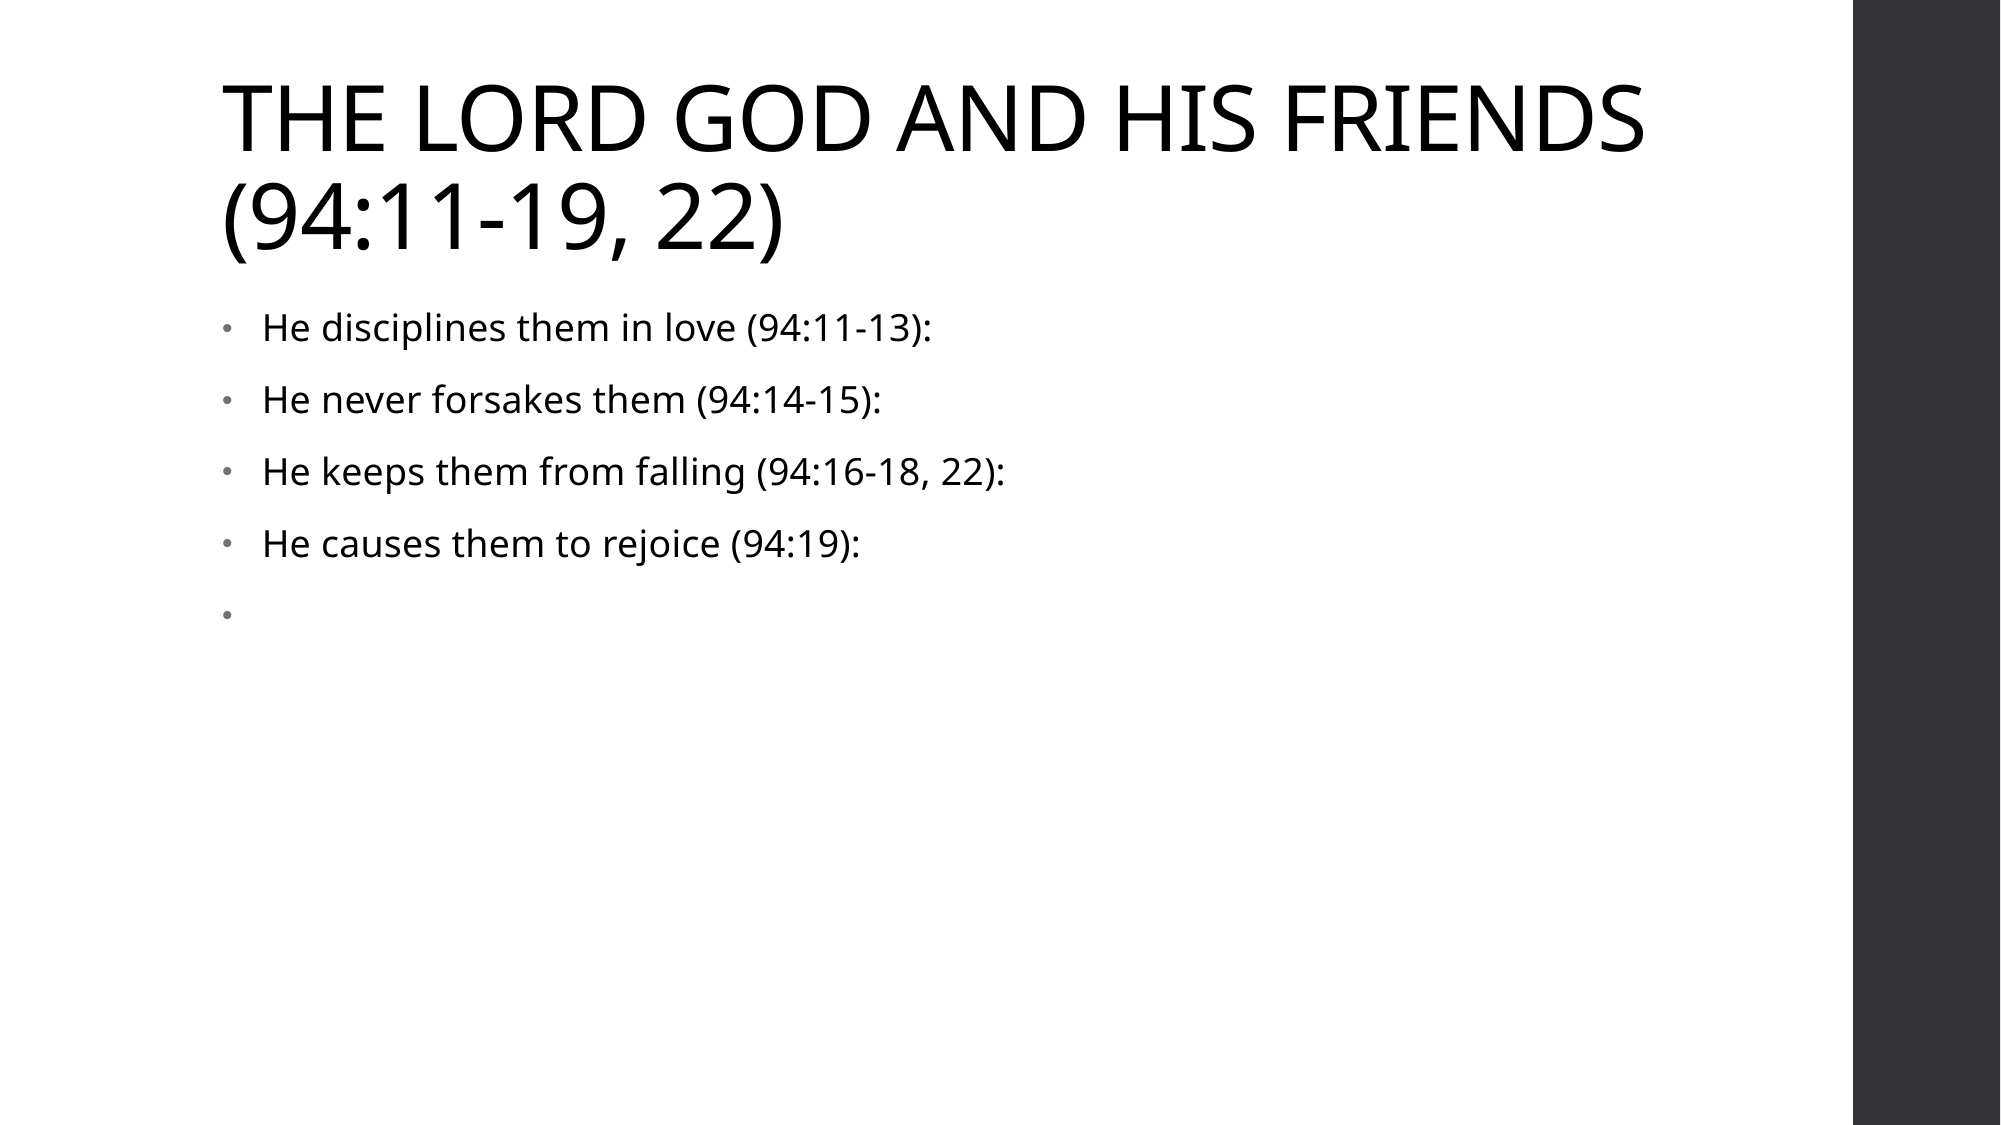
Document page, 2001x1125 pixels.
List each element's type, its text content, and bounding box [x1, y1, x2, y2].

title THE LORD GOD AND HIS FRIENDS (94:11-19, 22) [206, 60, 1797, 278]
list He disciplines them in love (94:11-13): He never forsakes them (94:14-15): He keeps them from falling (94:16-18, 22): He causes them to rejoice (94:19): [206, 299, 1617, 1014]
